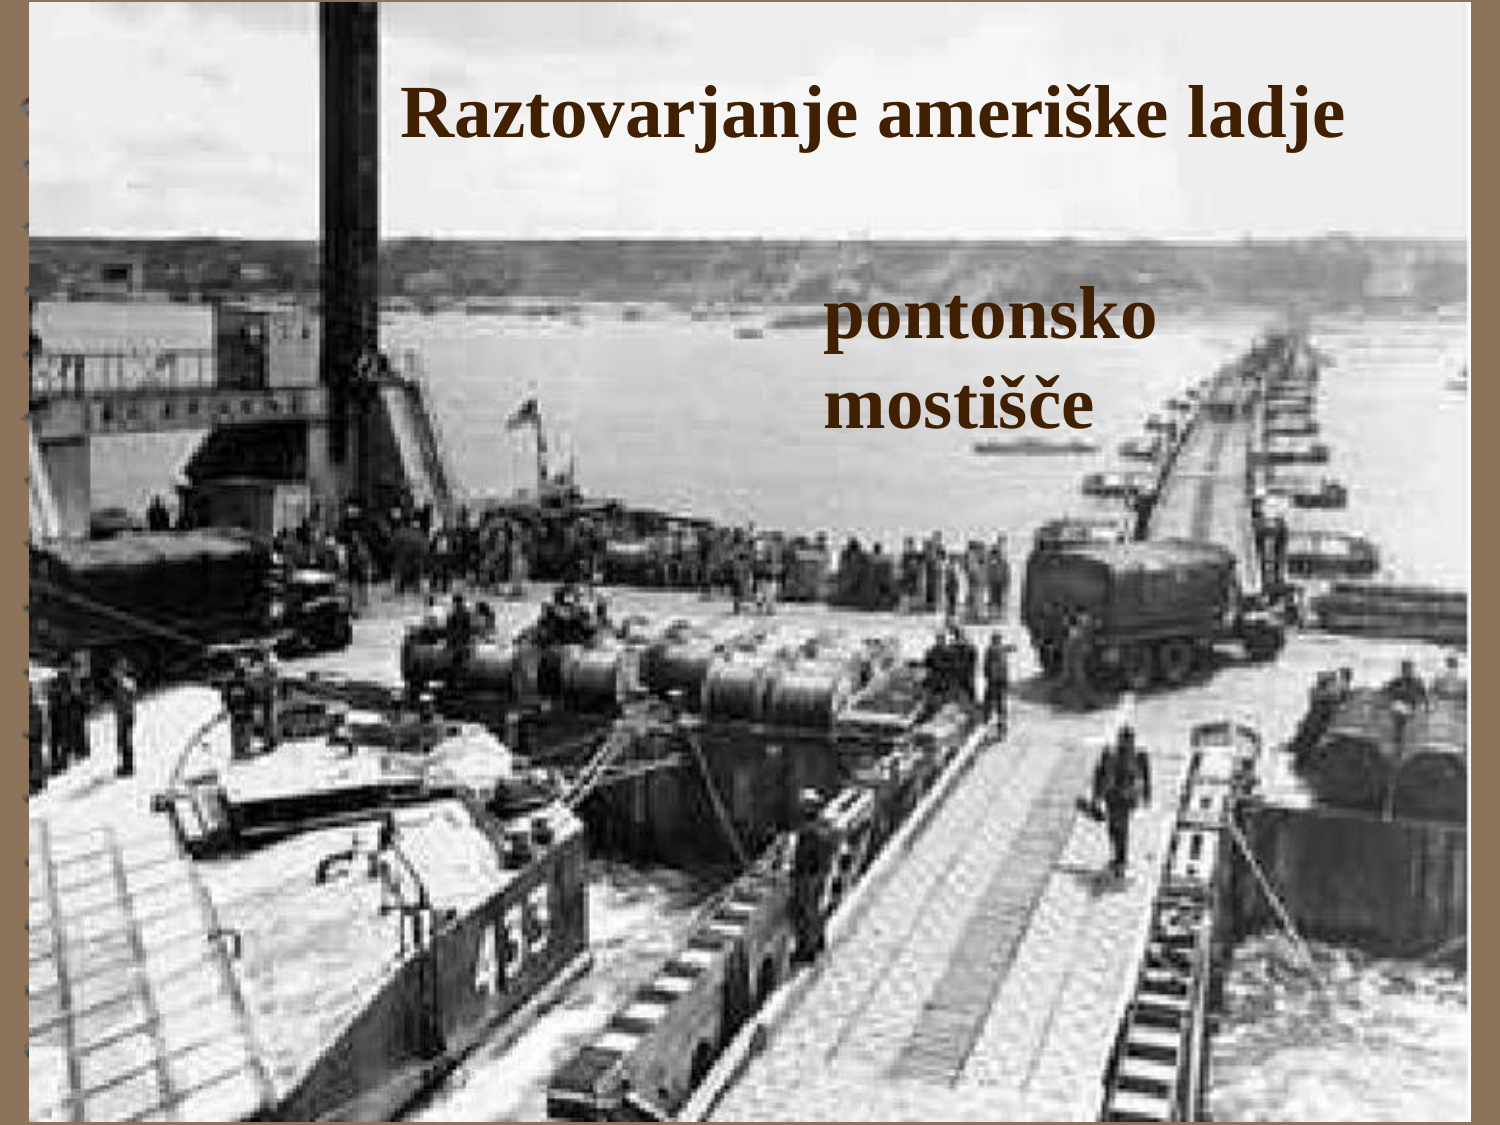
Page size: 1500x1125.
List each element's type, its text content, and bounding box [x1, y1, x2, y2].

picture [0, 0, 1471, 1125]
text_box Raztovarjanje ameriške ladje [348, 54, 1388, 160]
text_box pontonsko mostišče [809, 196, 1220, 452]
